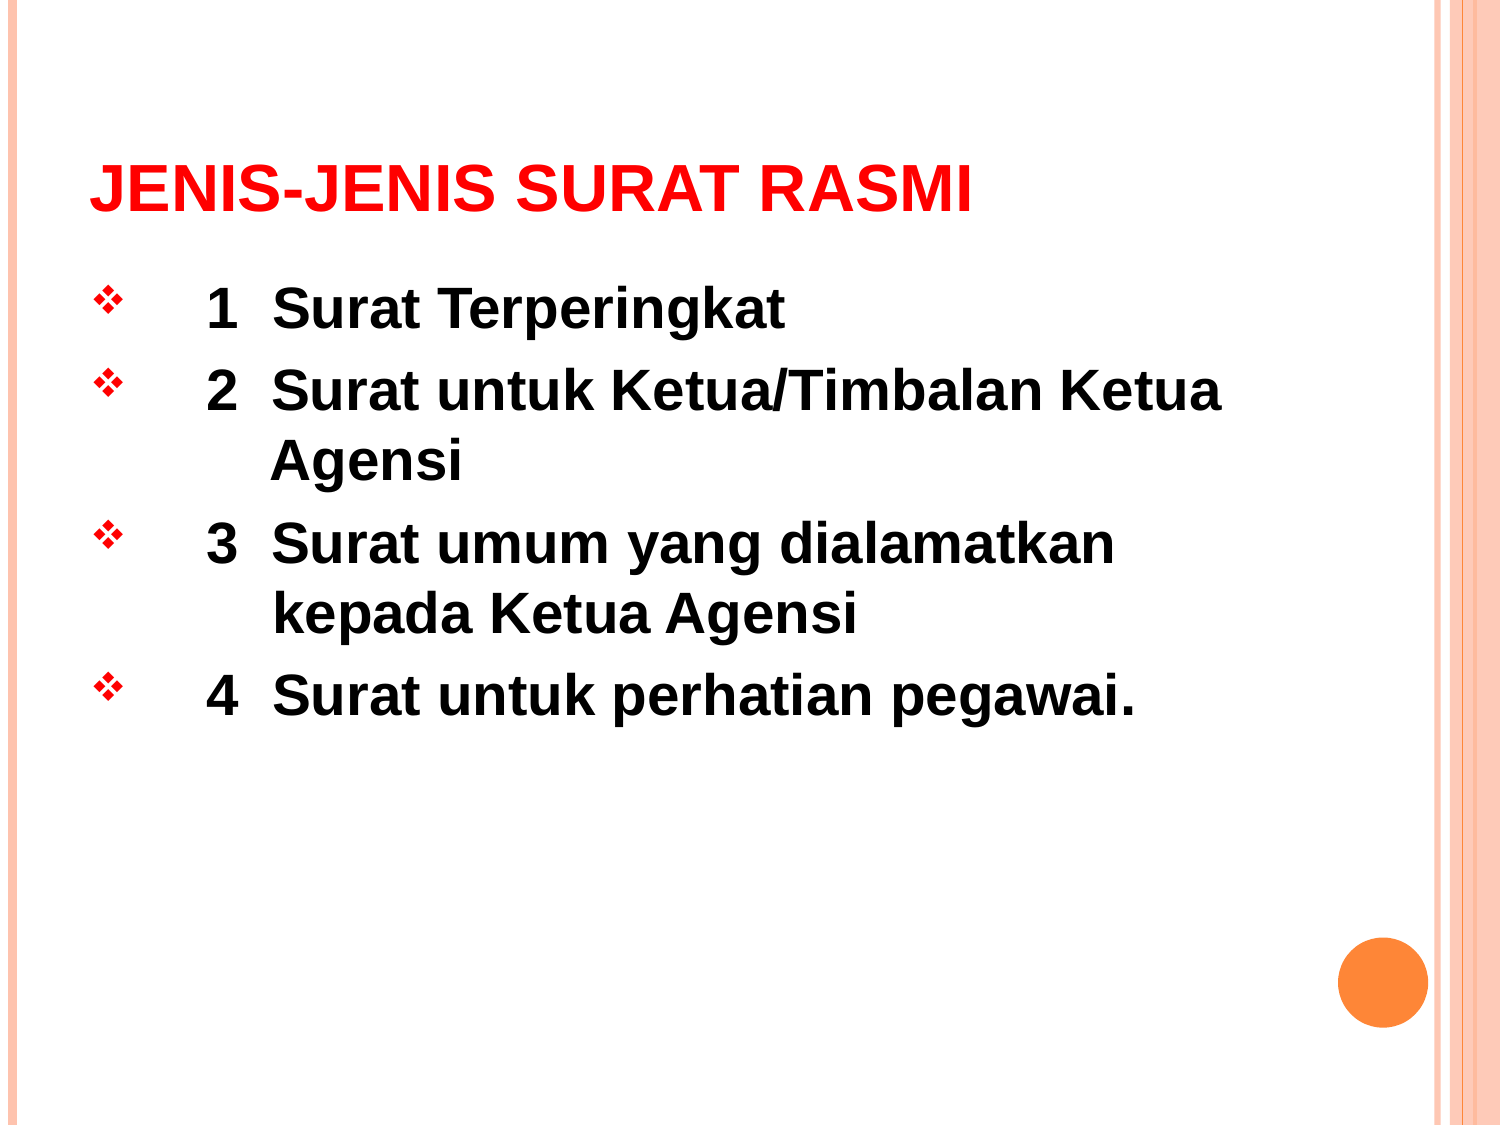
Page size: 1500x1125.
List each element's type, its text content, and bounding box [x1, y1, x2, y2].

list 1 Surat Terperingkat 2 Surat untuk Ketua/Timbalan Ketua Agensi 3 Surat umum yang dialamatkan kepada Ketua Agensi 4 Surat untuk perhatian pegawai. [74, 262, 1300, 1062]
title JENIS-JENIS SURAT RASMI [74, 45, 1300, 233]
